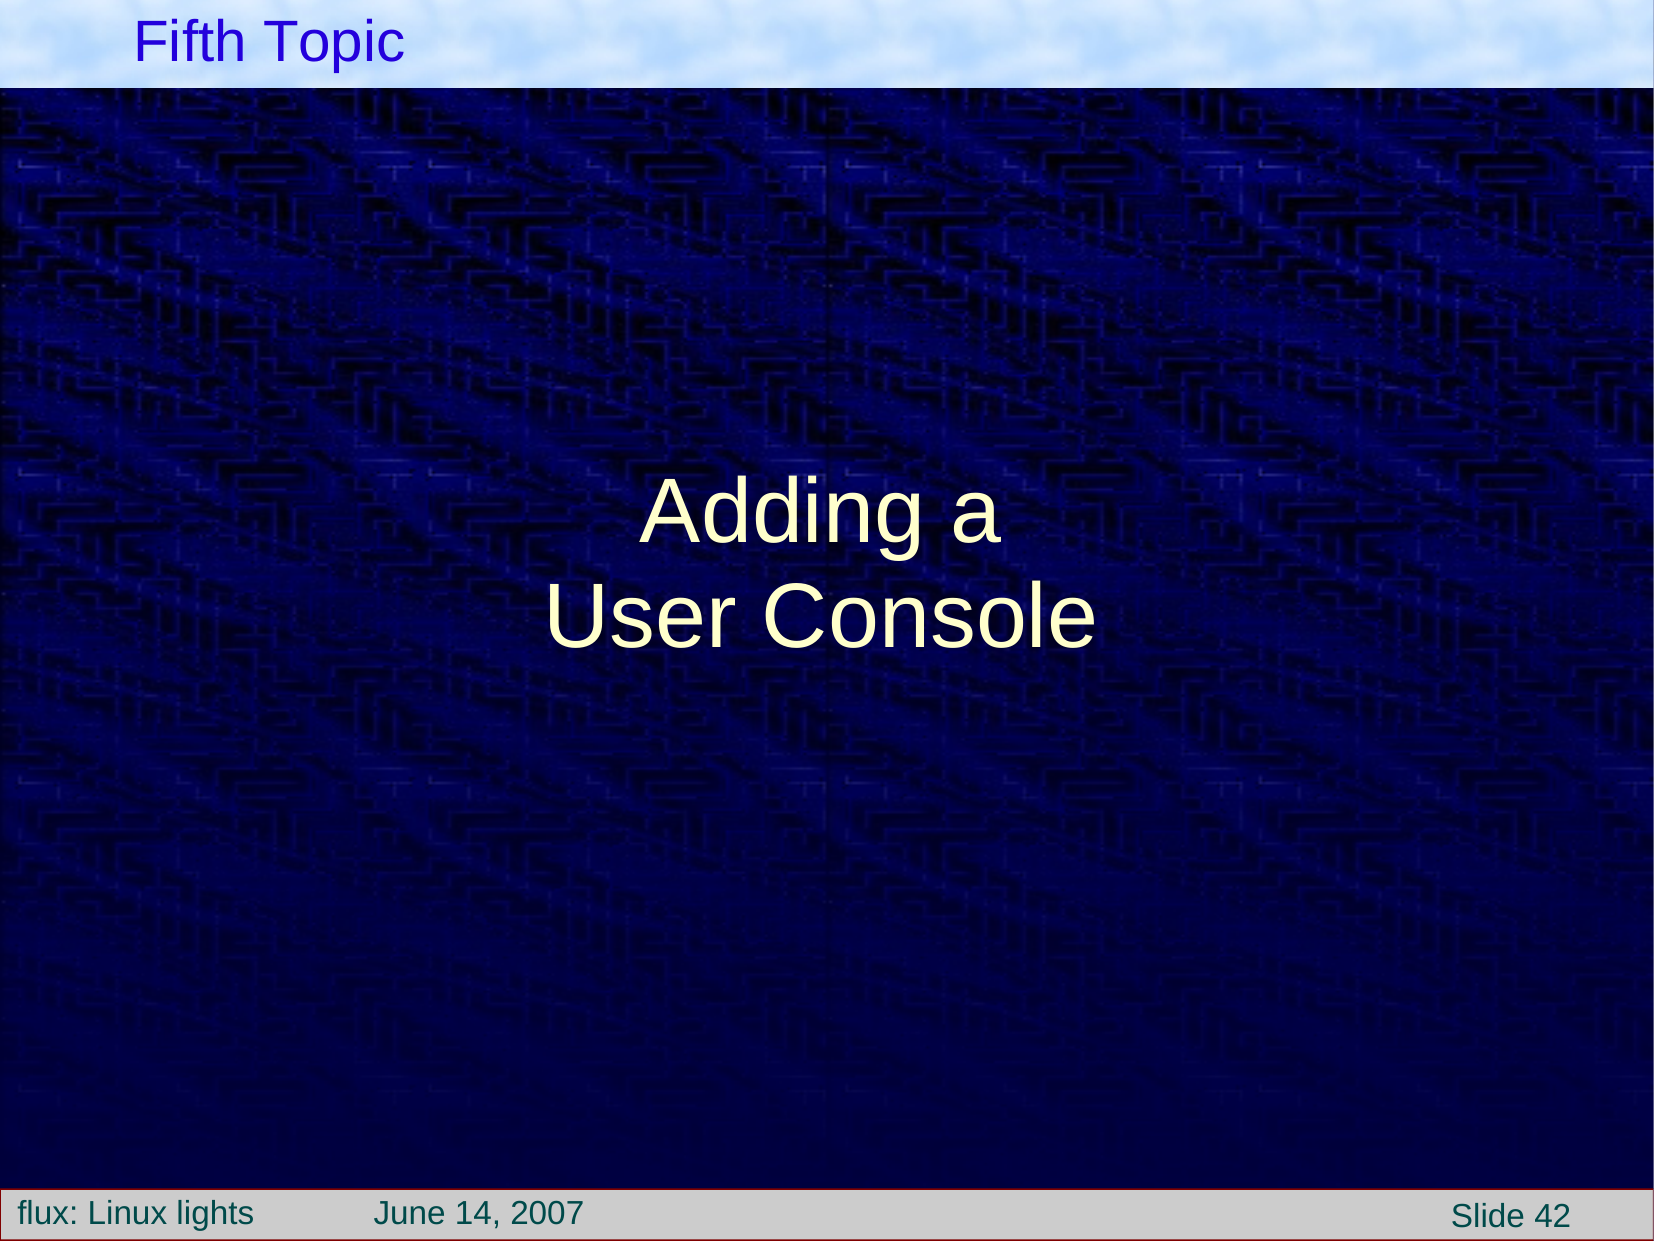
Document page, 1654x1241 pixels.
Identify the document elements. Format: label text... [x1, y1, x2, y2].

text_box [713, 1189, 1436, 1241]
picture [0, 88, 1654, 1189]
text_box flux: Linux lights June 14, 2007 [2, 1186, 713, 1241]
text_box Fifth Topic [0, 0, 1654, 88]
text_box Slide <number> [1436, 1189, 1654, 1241]
title Adding a User Console [77, 447, 1566, 678]
